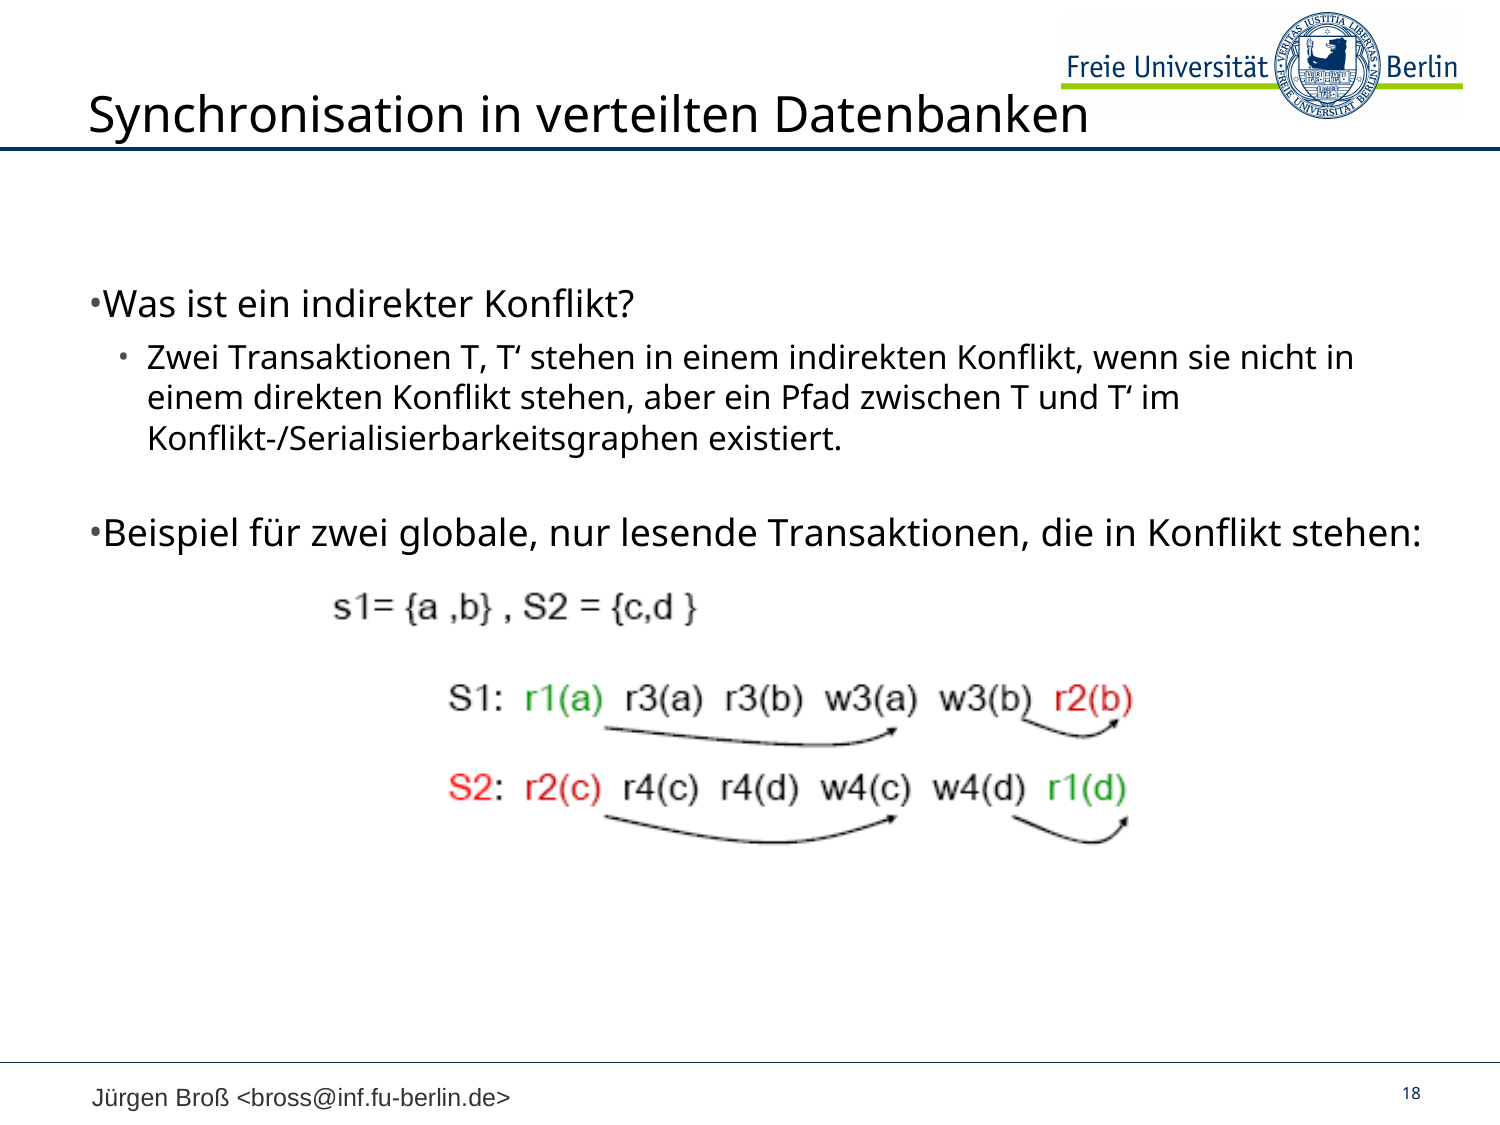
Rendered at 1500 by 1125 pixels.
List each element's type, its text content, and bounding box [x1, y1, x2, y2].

list Was ist ein indirekter Konflikt? Zwei Transaktionen T, T‘ stehen in einem indirekten Konflikt, wenn sie nicht in einem direkten Konflikt stehen, aber ein Pfad zwischen T und T‘ im Konflikt-/Serialisierbarkeitsgraphen existiert. Beispiel für zwei globale, nur lesende Transaktionen, die in Konflikt stehen: [88, 278, 1459, 1037]
title Synchronisation in verteilten Datenbanken [88, 87, 1275, 143]
picture [1061, 12, 1463, 119]
picture [312, 574, 1188, 866]
